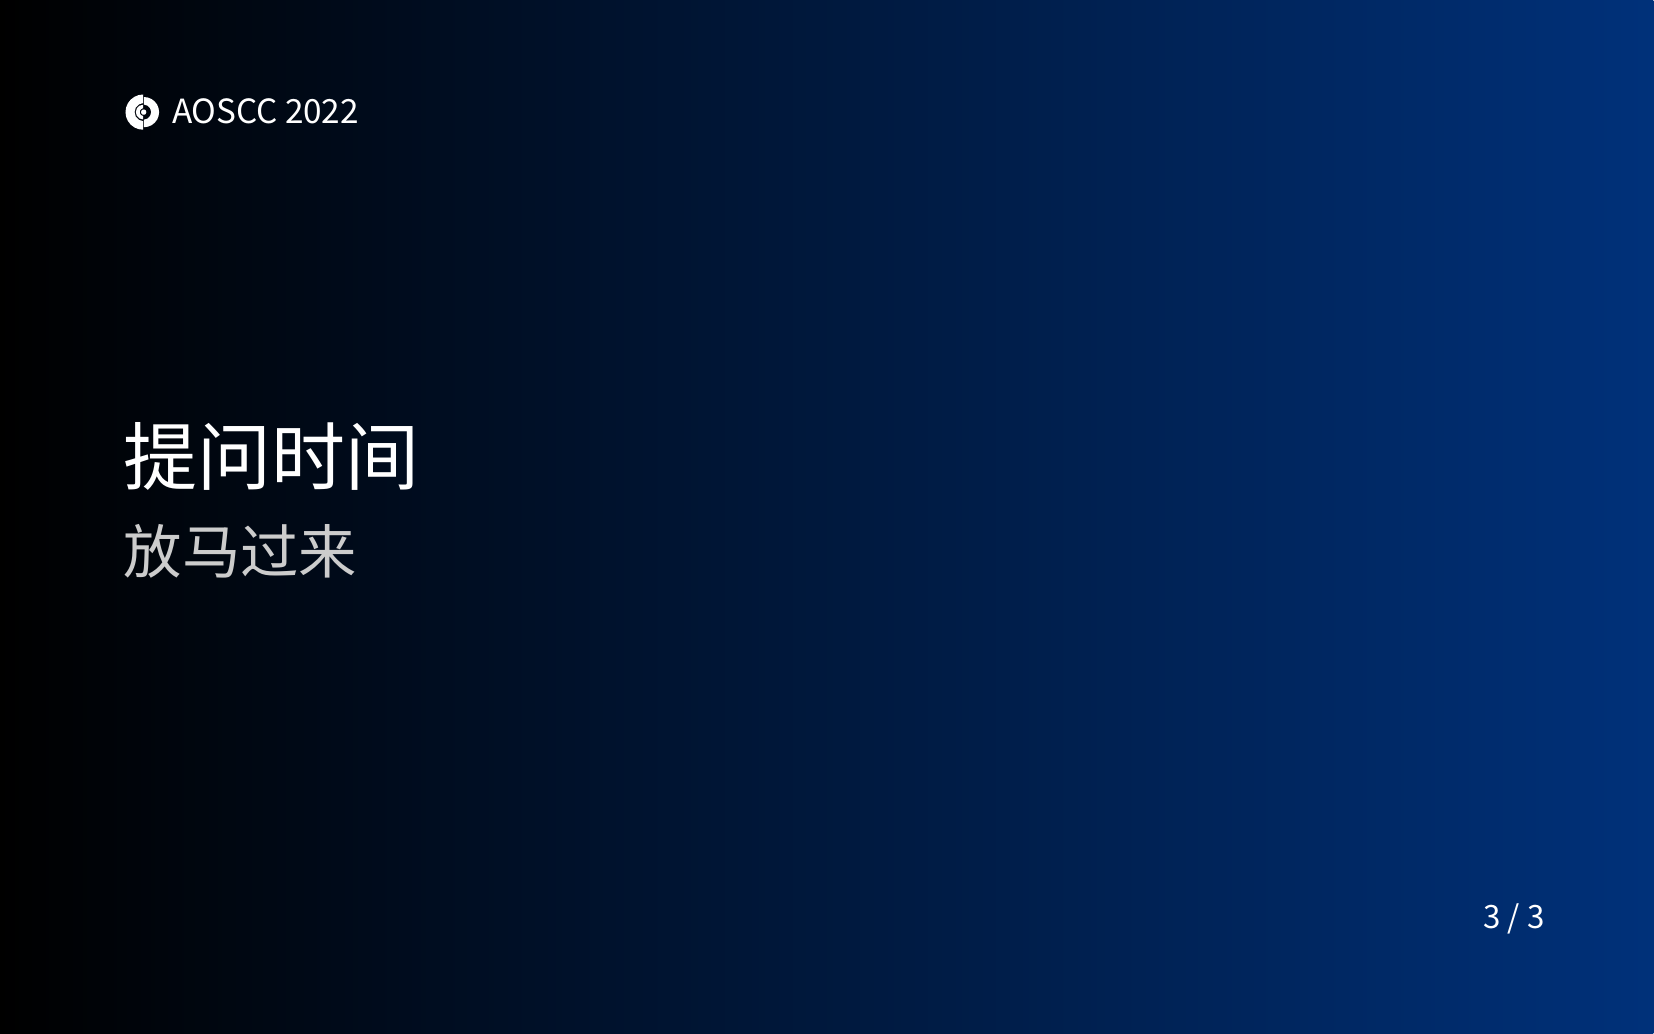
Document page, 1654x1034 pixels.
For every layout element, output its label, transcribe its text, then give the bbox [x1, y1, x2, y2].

subtitle 提问时间 放马过来 [124, 194, 1536, 794]
text_box <编号> / 3 [1086, 885, 1560, 957]
picture [118, 88, 167, 136]
text_box AOSCC 2022 [172, 84, 1654, 134]
